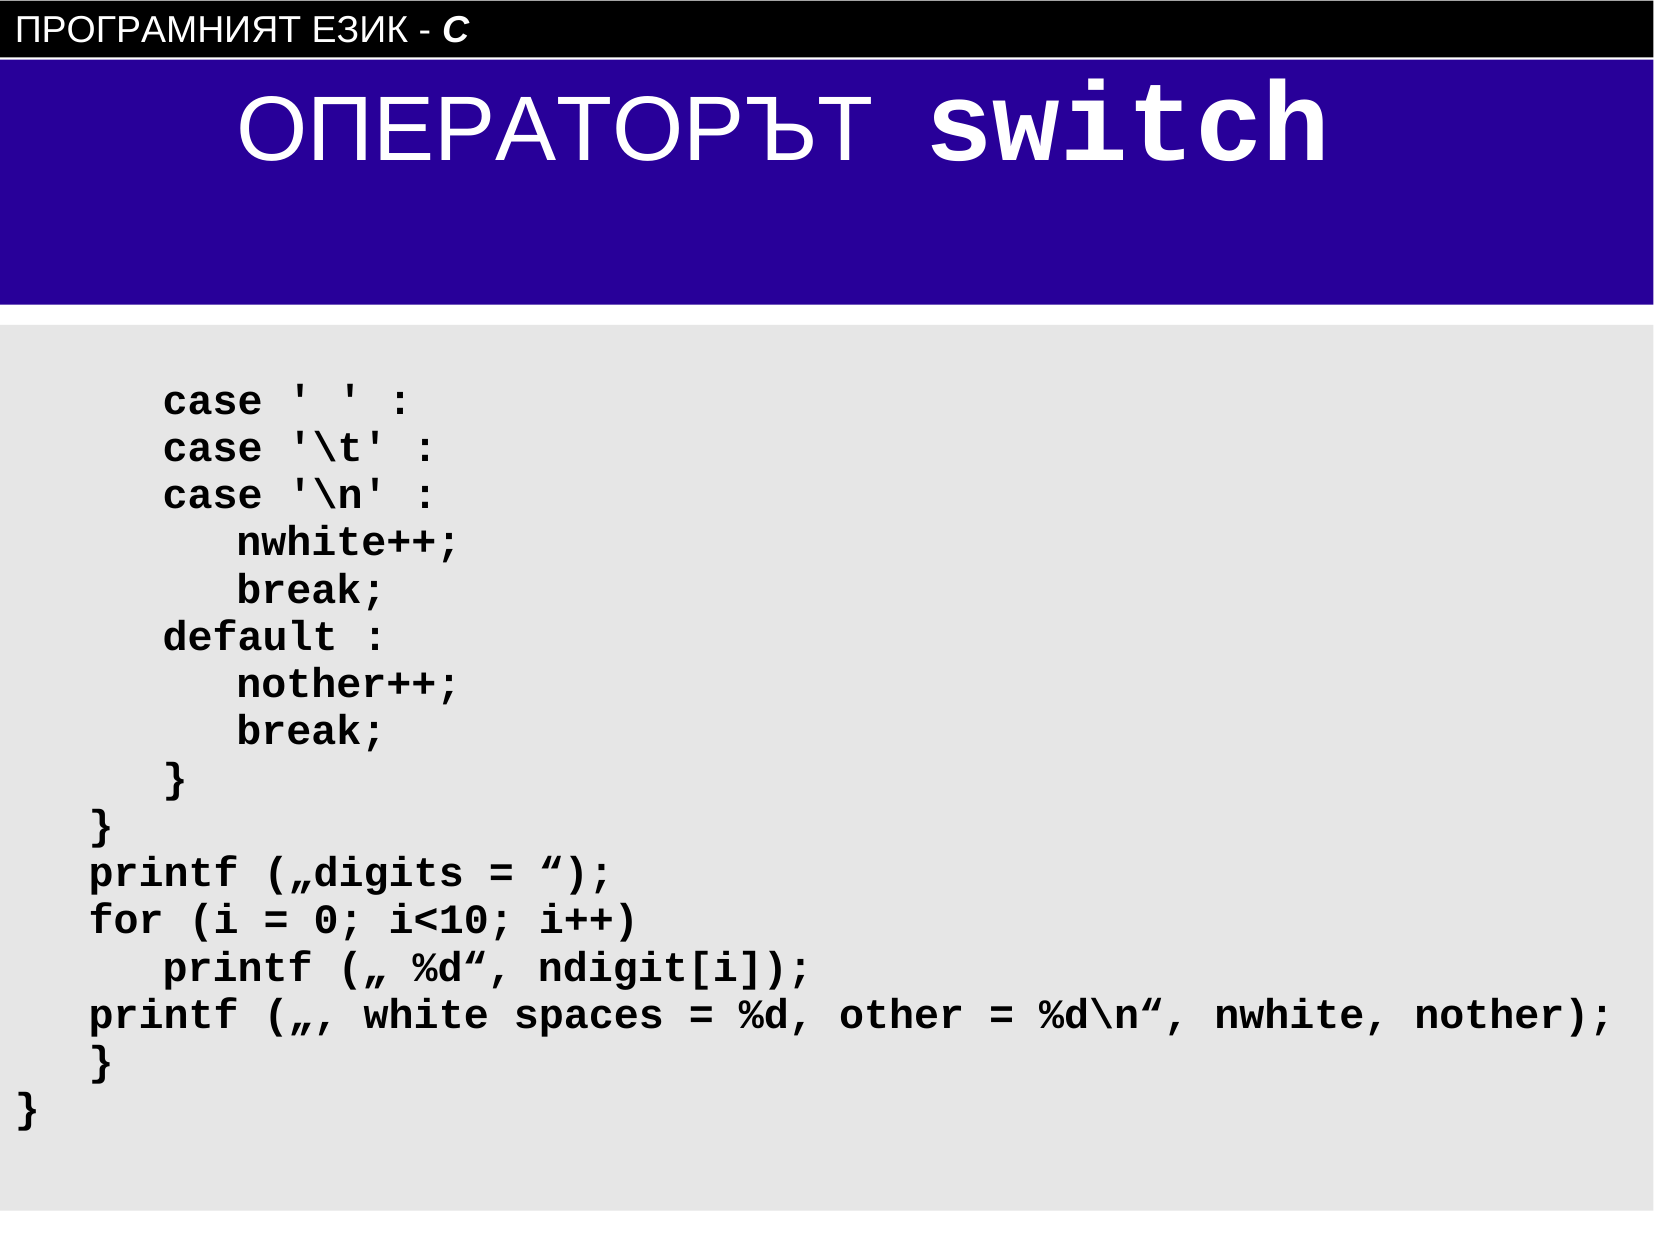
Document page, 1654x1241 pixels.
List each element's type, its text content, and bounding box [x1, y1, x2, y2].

text_box case ' ' : case '\t' : case '\n' : nwhite++; break; default : nother++; break; } } printf („digits = “); for (i = 0; i<10; i++) printf („ %d“, ndigit[i]); printf („, white spaces = %d, other = %d\n“, nwhite, nother); } } [0, 324, 1654, 1211]
text_box ОПЕРАТОРЪТ switch [0, 59, 1654, 305]
text_box ПРОГРАМНИЯT ЕЗИК - С [0, 0, 1654, 58]
